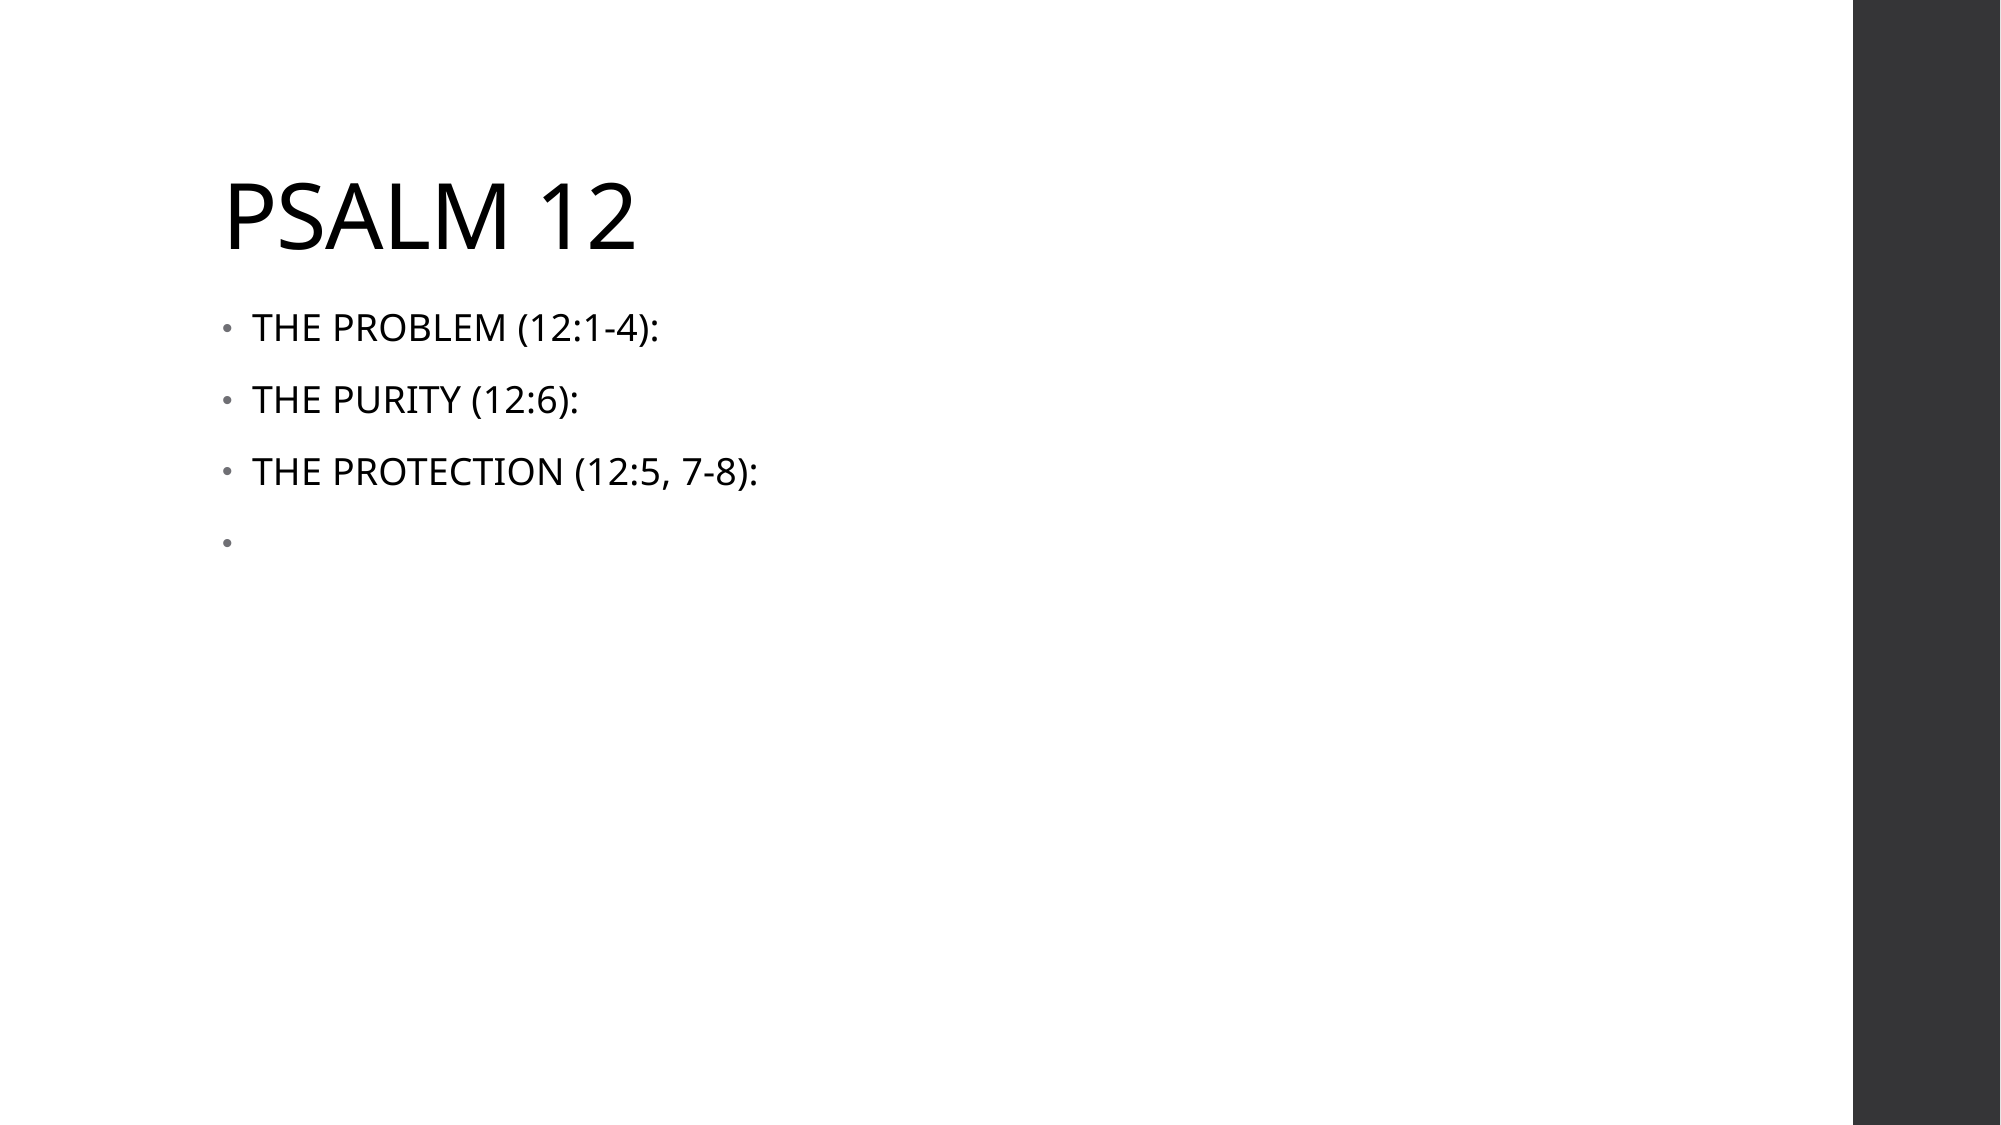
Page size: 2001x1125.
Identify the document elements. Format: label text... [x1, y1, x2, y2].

title PSALM 12 [206, 60, 1797, 278]
list THE PROBLEM (12:1-4): THE PURITY (12:6): THE PROTECTION (12:5, 7-8): [206, 299, 1617, 1014]
